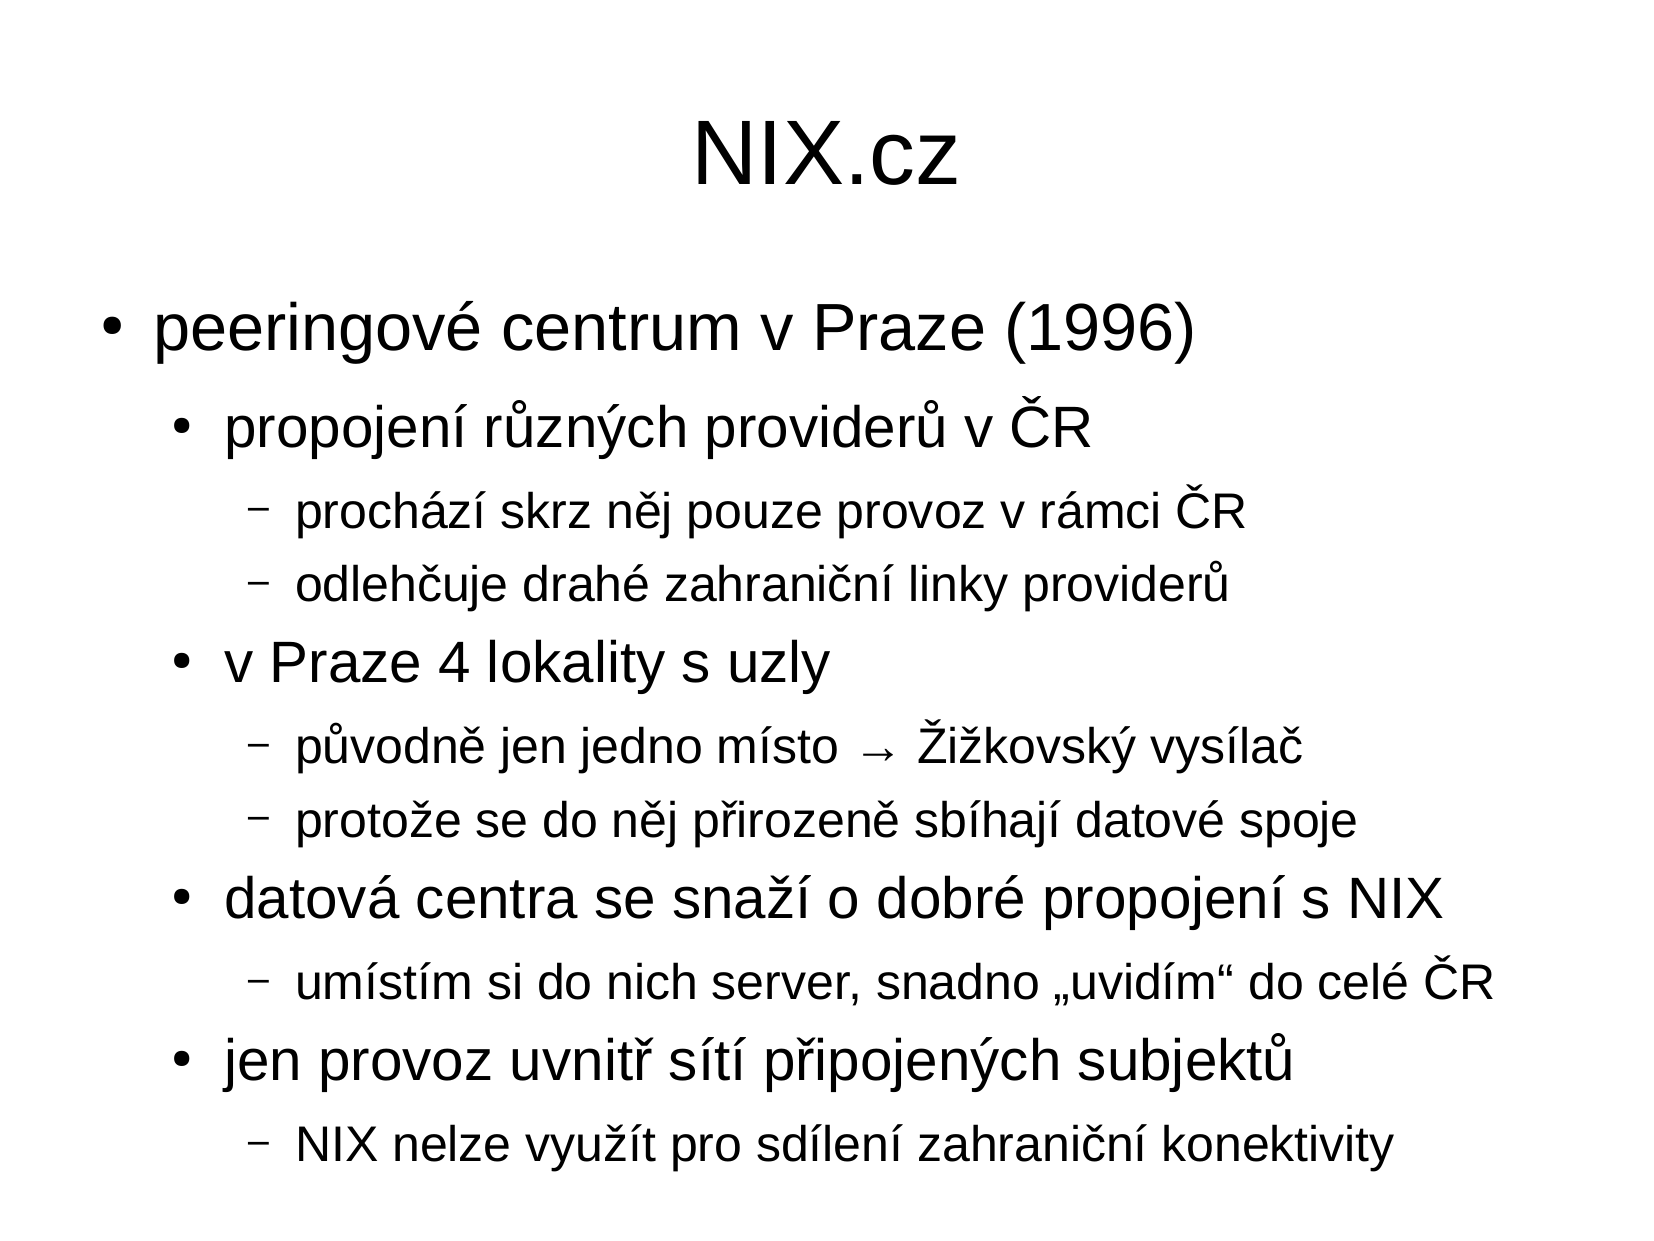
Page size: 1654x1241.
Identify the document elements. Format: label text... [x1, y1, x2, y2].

list peeringové centrum v Praze (1996) propojení různých providerů v ČR prochází skrz něj pouze provoz v rámci ČR odlehčuje drahé zahraniční linky providerů v Praze 4 lokality s uzly původně jen jedno místo → Žižkovský vysílač protože se do něj přirozeně sbíhají datové spoje datová centra se snaží o dobré propojení s NIX umístím si do nich server, snadno „uvidím“ do celé ČR jen provoz uvnitř sítí připojených subjektů NIX nelze využít pro sdílení zahraniční konektivity [82, 290, 1571, 1173]
title NIX.cz [82, 56, 1571, 250]
